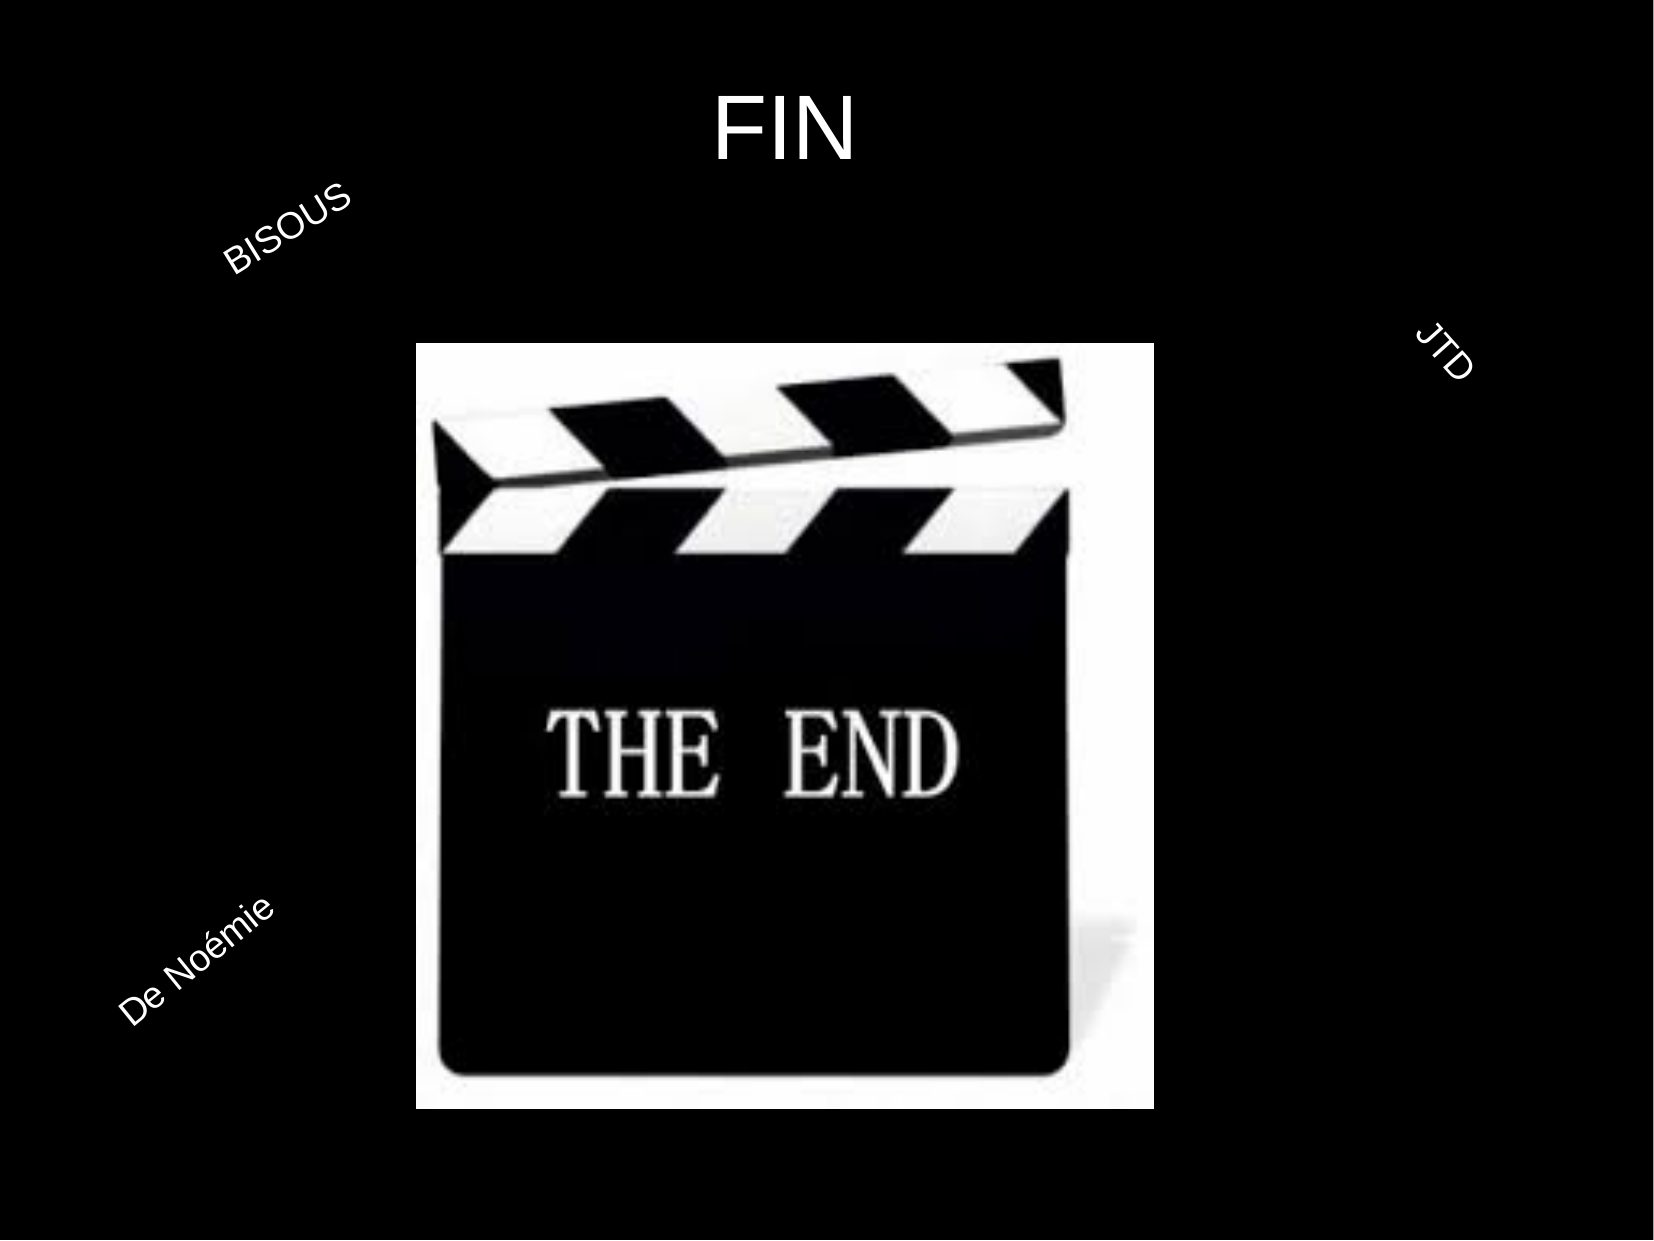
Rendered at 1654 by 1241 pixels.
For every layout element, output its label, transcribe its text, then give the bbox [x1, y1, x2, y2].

text_box De Noémie [94, 862, 308, 1051]
text_box BISOUS [199, 155, 381, 298]
picture [416, 343, 1154, 1109]
text_box JTD [1392, 296, 1514, 423]
title FIN [141, 30, 1430, 225]
